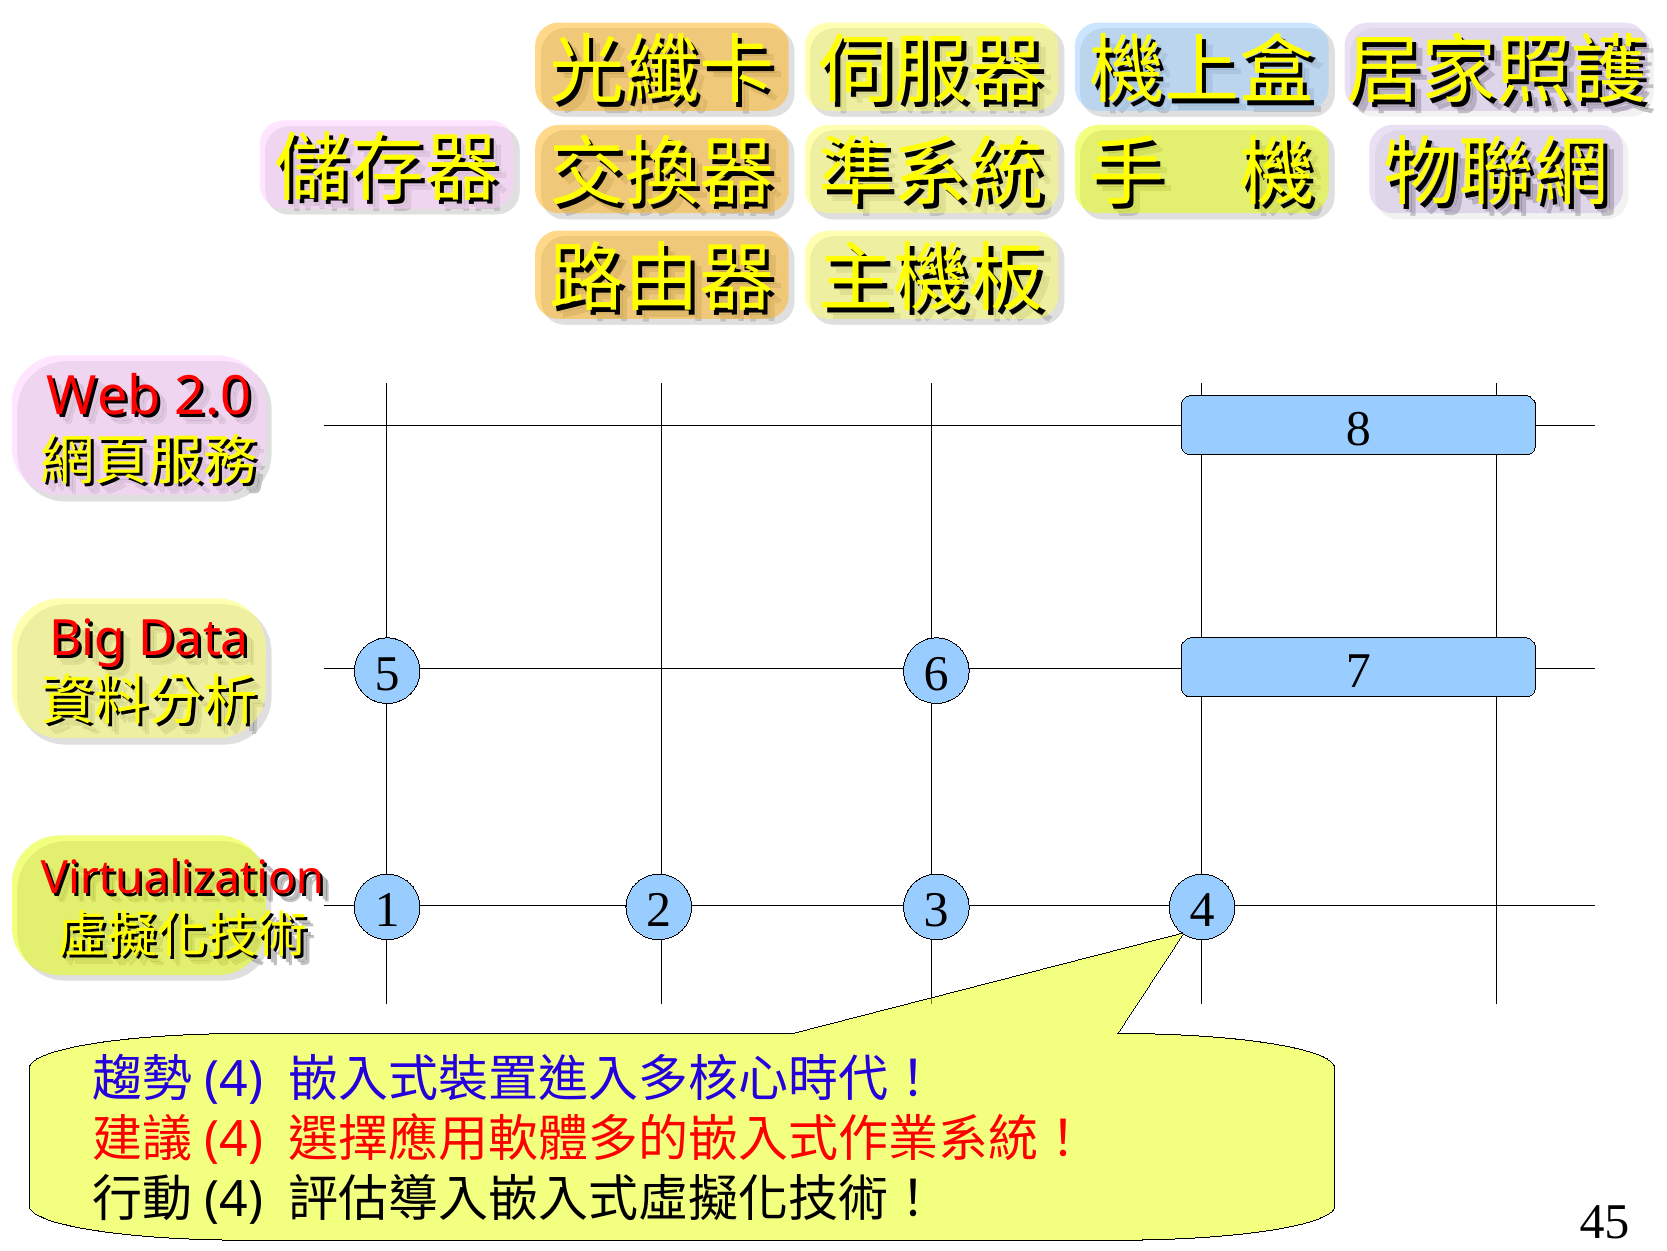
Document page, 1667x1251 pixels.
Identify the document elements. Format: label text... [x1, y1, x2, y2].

text_box 4 [1169, 874, 1235, 940]
text_box 1 [354, 874, 420, 940]
text_box 趨勢(4) 嵌入式裝置進入多核心時代！ 建議(4) 選擇應用軟體多的嵌入式作業系統！ 行動(4) 評估導入嵌入式虛擬化技術！ [29, 933, 1335, 1241]
text_box 7 [1181, 637, 1536, 697]
text_box 主機板 [804, 230, 1059, 319]
text_box 3 [903, 874, 970, 940]
text_box 手 機 [1074, 124, 1329, 214]
text_box 交換器 [535, 124, 789, 214]
text_box 伺服器 [804, 22, 1059, 111]
text_box 居家照護 [1602, 84, 1615, 97]
text_box Web 2.0 網頁服務 [11, 355, 266, 496]
text_box 路由器 [535, 230, 789, 319]
text_box 6 [903, 637, 970, 704]
text_box 2 [625, 874, 692, 940]
text_box 居家照護 [1344, 22, 1648, 111]
text_box 光纖卡 [535, 22, 789, 111]
text_box Big Data 資料分析 [11, 598, 266, 739]
text_box 物聯網 [1369, 124, 1623, 214]
text_box 儲存器 [259, 120, 514, 209]
text_box 8 [1181, 395, 1536, 455]
text_box 5 [354, 637, 420, 704]
text_box 準系統 [804, 124, 1059, 214]
text_box Virtualization 虛擬化技術 [11, 835, 266, 976]
text_box 機上盒 [1074, 22, 1329, 111]
